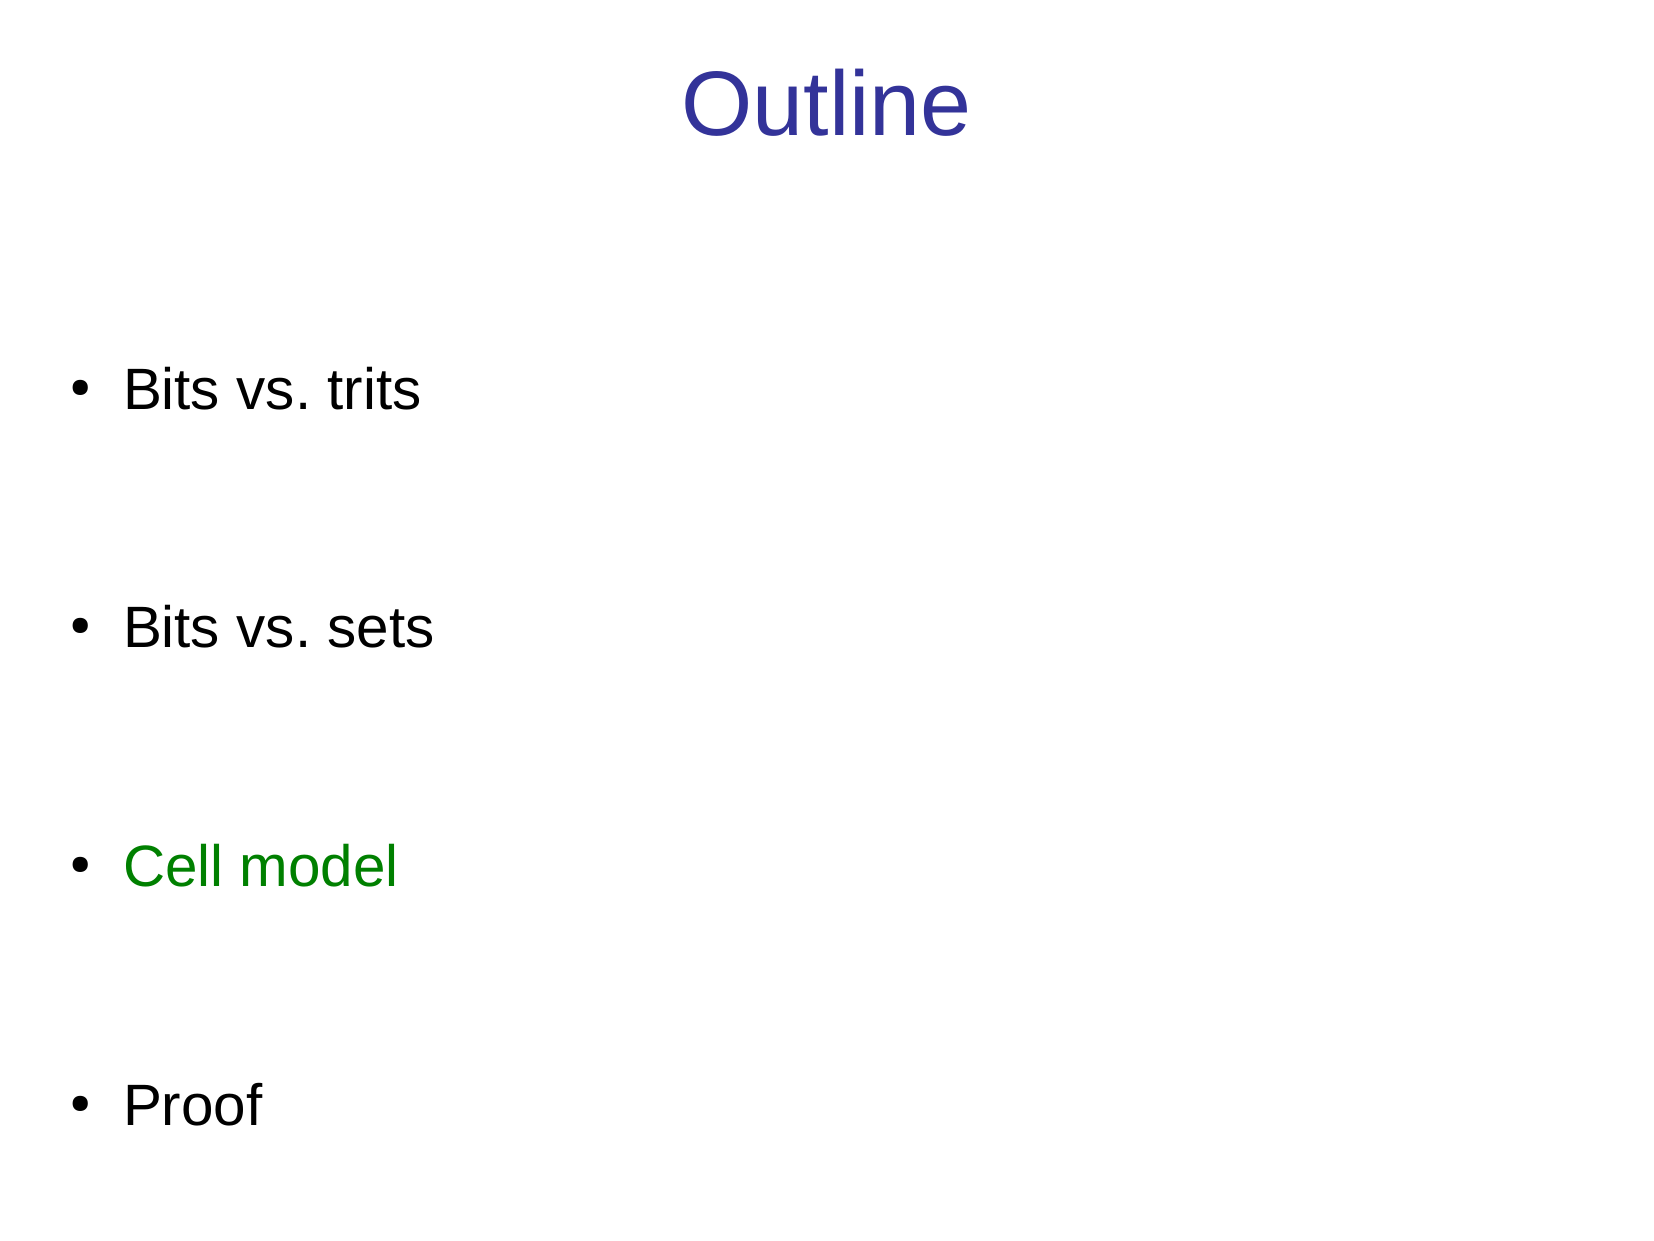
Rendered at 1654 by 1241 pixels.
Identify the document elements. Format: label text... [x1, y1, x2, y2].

title Outline [124, 0, 1530, 208]
list Bits vs. trits Bits vs. sets Cell model Proof [37, 110, 1654, 1238]
